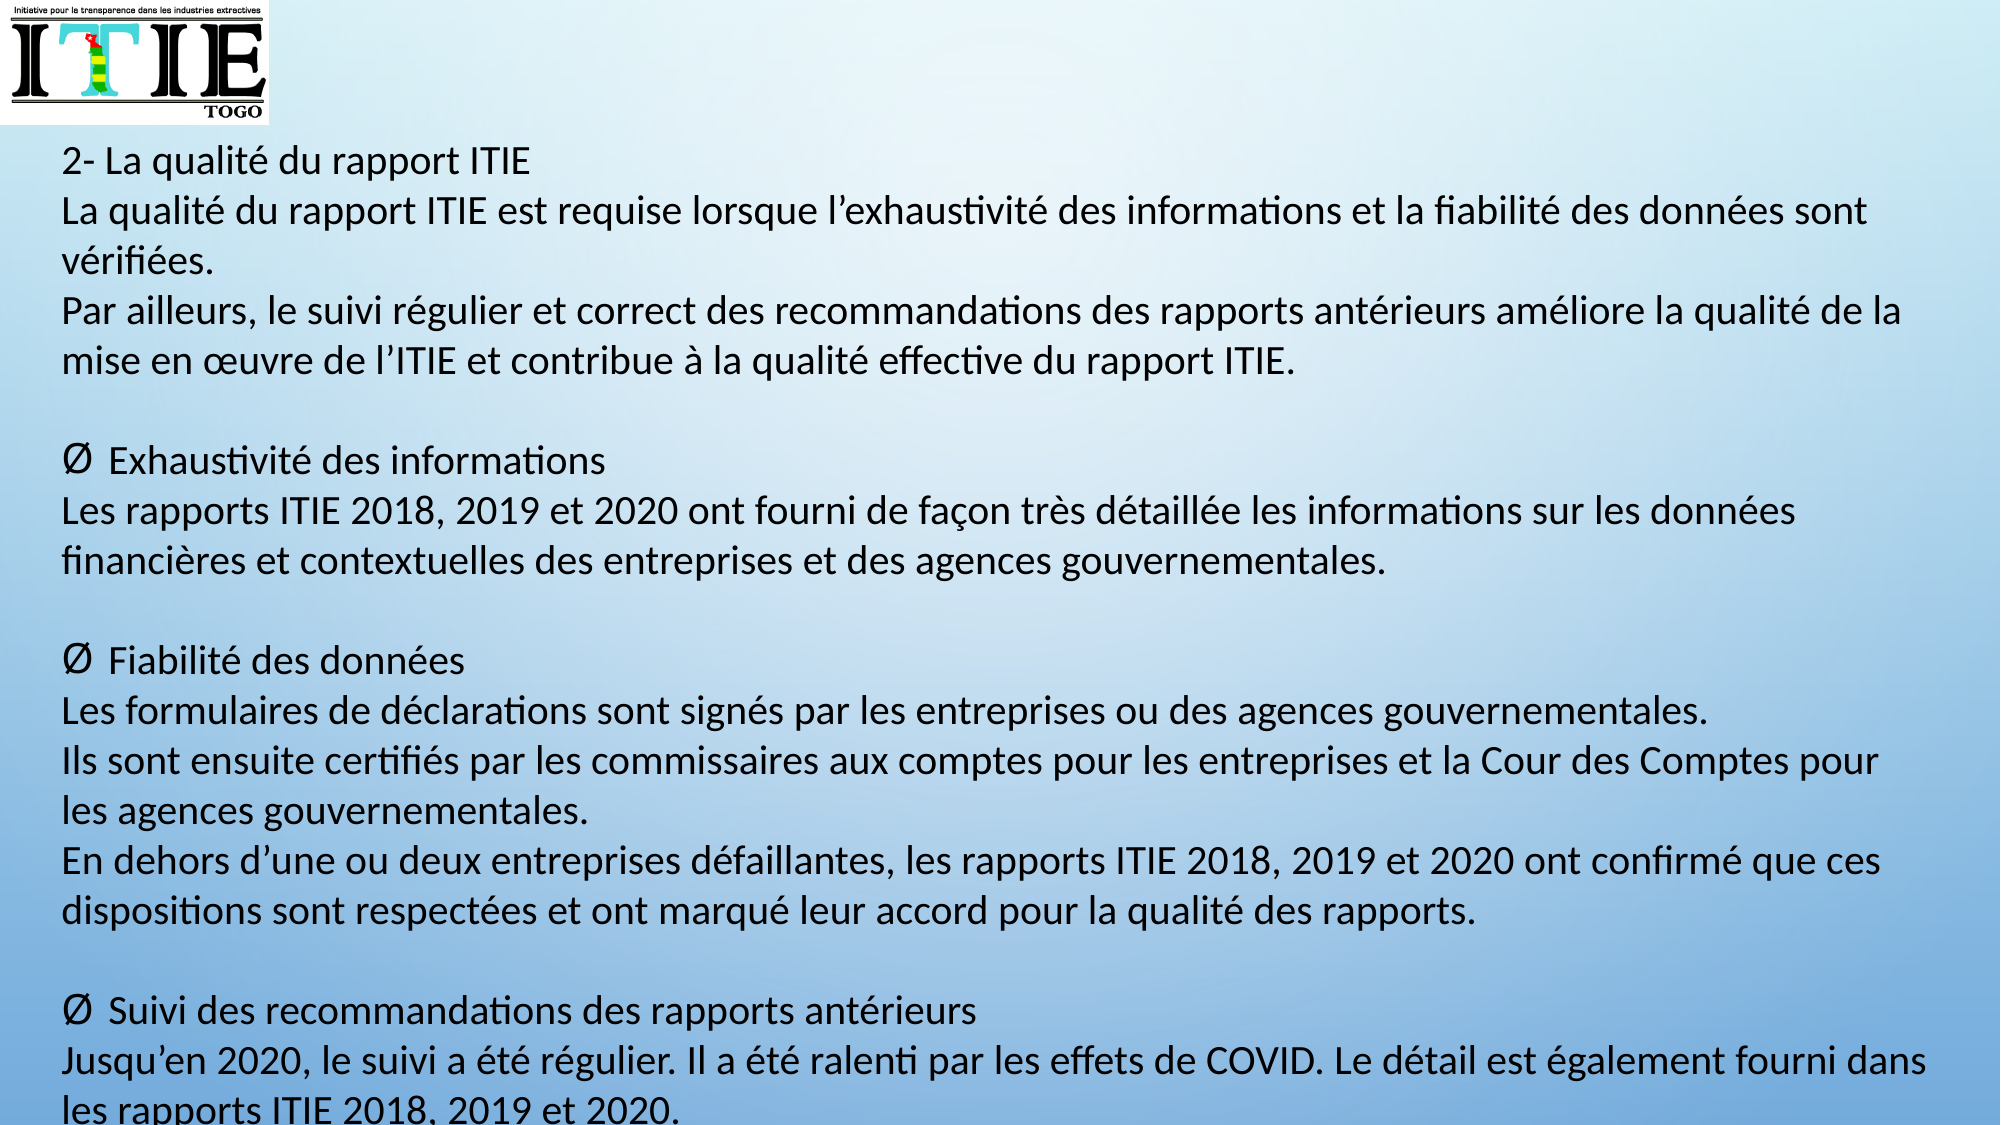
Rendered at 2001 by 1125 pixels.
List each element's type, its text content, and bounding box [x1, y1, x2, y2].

picture [0, 0, 269, 126]
text_box 2- La qualité du rapport ITIE La qualité du rapport ITIE est requise lorsque l’exhaustivité des informations et la fiabilité des données sont vérifiées. Par ailleurs, le suivi régulier et correct des recommandations des rapports antérieurs améliore la qualité de la mise en œuvre de l’ITIE et contribue à la qualité effective du rapport ITIE. Exhaustivité des informations Les rapports ITIE 2018, 2019 et 2020 ont fourni de façon très détaillée les informations sur les données financières et contextuelles des entreprises et des agences gouvernementales. Fiabilité des données Les formulaires de déclarations sont signés par les entreprises ou des agences gouvernementales. Ils sont ensuite certifiés par les commissaires aux comptes pour les entreprises et la Cour des Comptes pour les agences gouvernementales. En dehors d’une ou deux entreprises défaillantes, les rapports ITIE 2018, 2019 et 2020 ont confirmé que ces dispositions sont respectées et ont marqué leur accord pour la qualité des rapports. Suivi des recommandations des rapports antérieurs Jusqu’en 2020, le suivi a été régulier. Il a été ralenti par les effets de COVID. Le détail est également fourni dans les rapports ITIE 2018, 2019 et 2020. [46, 125, 1945, 1125]
